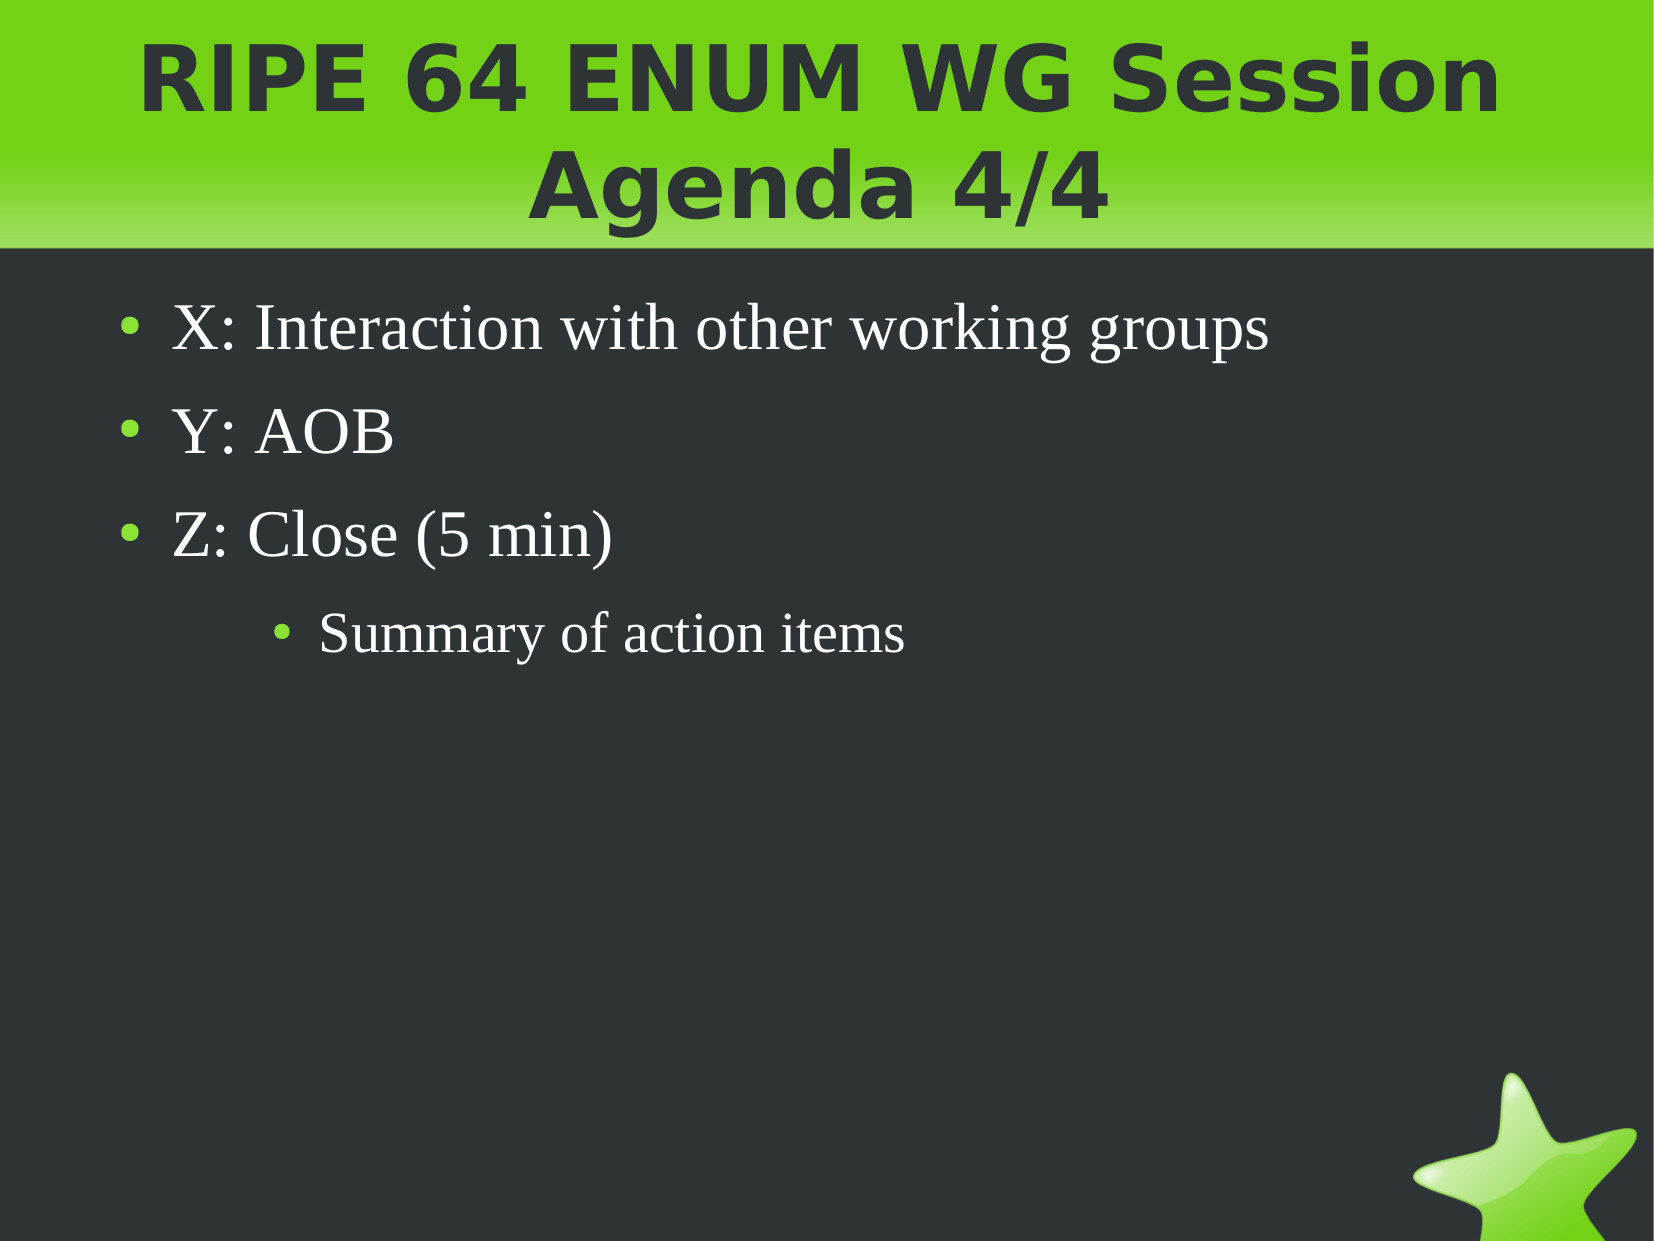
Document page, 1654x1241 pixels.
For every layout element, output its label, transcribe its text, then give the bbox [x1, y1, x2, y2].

picture [0, 0, 1654, 1241]
list X: Interaction with other working groups Y: AOB Z: Close (5 min) Summary of action items [82, 290, 1571, 1109]
title RIPE 64 ENUM WG Session Agenda 4/4 [76, 25, 1565, 240]
